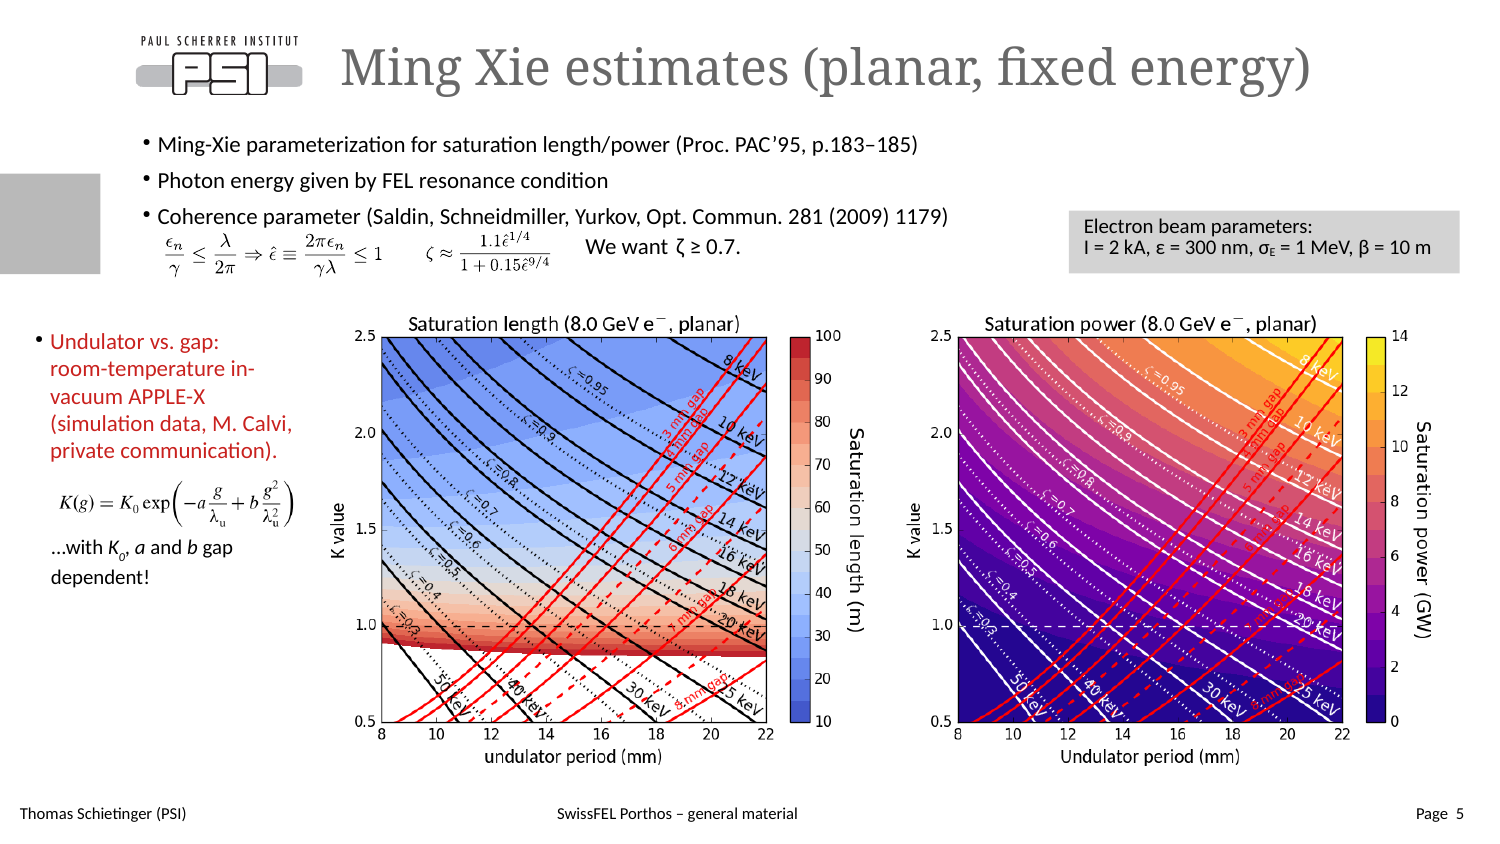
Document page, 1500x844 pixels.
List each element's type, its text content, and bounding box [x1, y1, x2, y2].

text_box [494, 234, 501, 247]
text_box [269, 251, 277, 261]
list Undulator vs. gap: room-temperature in-vacuum APPLE-X (simulation data, M. Calvi, private communication). [27, 326, 327, 486]
text_box [502, 238, 509, 247]
text_box [542, 257, 549, 266]
text_box Electron beam parameters: I = 2 kA, ε = 300 nm, σE = 1 MeV, β = 10 m [1068, 210, 1460, 274]
text_box [490, 258, 499, 271]
text_box [224, 264, 236, 274]
list ...with K0, a and b gap dependent! [50, 533, 280, 622]
text_box [513, 258, 528, 271]
text_box [375, 246, 382, 260]
text_box [335, 243, 344, 250]
text_box [516, 230, 523, 244]
text_box [306, 233, 314, 247]
text_box [215, 260, 224, 274]
text_box [473, 260, 486, 272]
text_box [220, 233, 231, 248]
text_box [510, 231, 515, 240]
text_box [426, 245, 434, 262]
text_box [314, 264, 325, 278]
text_box [536, 256, 542, 269]
text_box [326, 259, 336, 274]
list Ming-Xie parameterization for saturation length/power (Proc. PAC’95, p.183–185) Photon energy given by FEL resonance condition Coherence parameter (Saldin, Schneidmiller, Yurkov, Opt. Commun. 281 (2009) 1179) We want ζ ≥ 0.7. [135, 129, 1002, 289]
text_box [166, 238, 183, 250]
picture [50, 285, 1486, 799]
text_box [327, 238, 334, 247]
text_box [315, 238, 326, 247]
title Ming Xie estimates (planar, fixed energy) [340, 35, 1442, 98]
text_box [440, 249, 453, 258]
text_box [505, 258, 512, 271]
text_box [523, 231, 530, 241]
text_box [193, 247, 206, 259]
text_box [169, 264, 180, 278]
text_box [354, 247, 367, 259]
text_box [481, 234, 487, 247]
text_box [244, 249, 263, 261]
text_box [461, 258, 468, 271]
text_box [523, 257, 535, 266]
